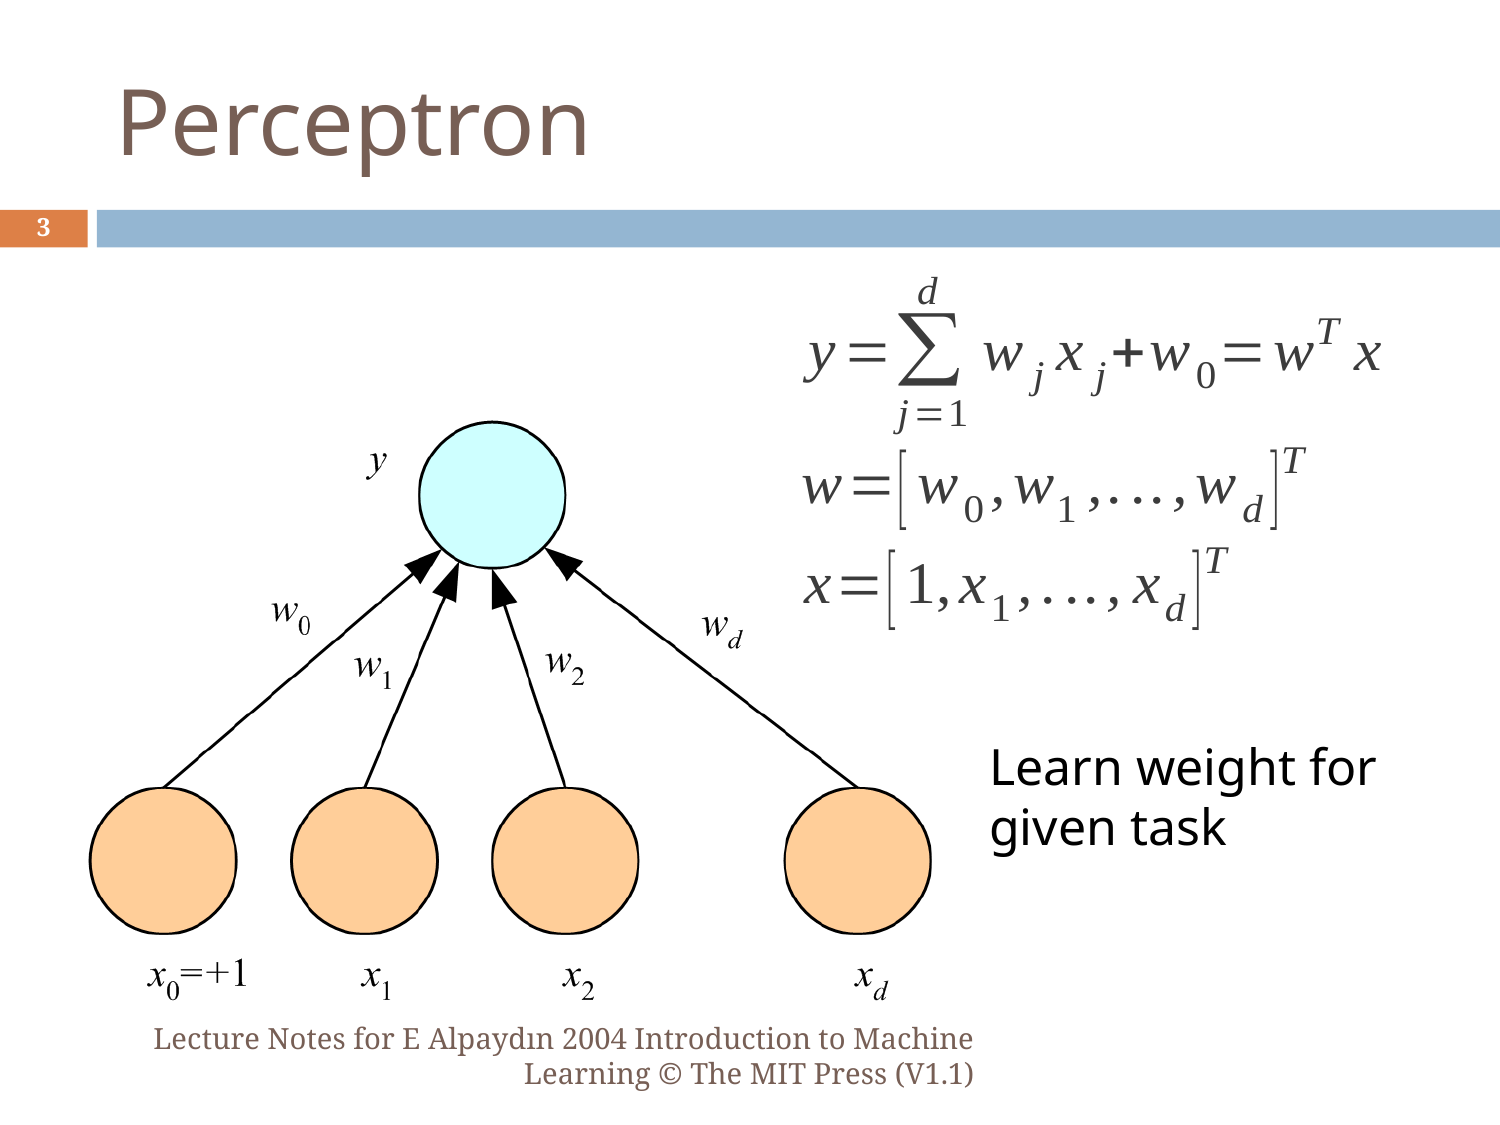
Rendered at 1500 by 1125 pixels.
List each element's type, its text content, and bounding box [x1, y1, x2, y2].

text_box Learn weight for given task [974, 727, 1436, 864]
text_box [785, 267, 1412, 635]
text_box Lecture Notes for E Alpaydın 2004 Introduction to Machine Learning © The MIT Press (V1.1) [99, 1025, 990, 1085]
picture [88, 420, 932, 1008]
text_box <number> [0, 208, 88, 249]
title Perceptron [100, 37, 1438, 201]
